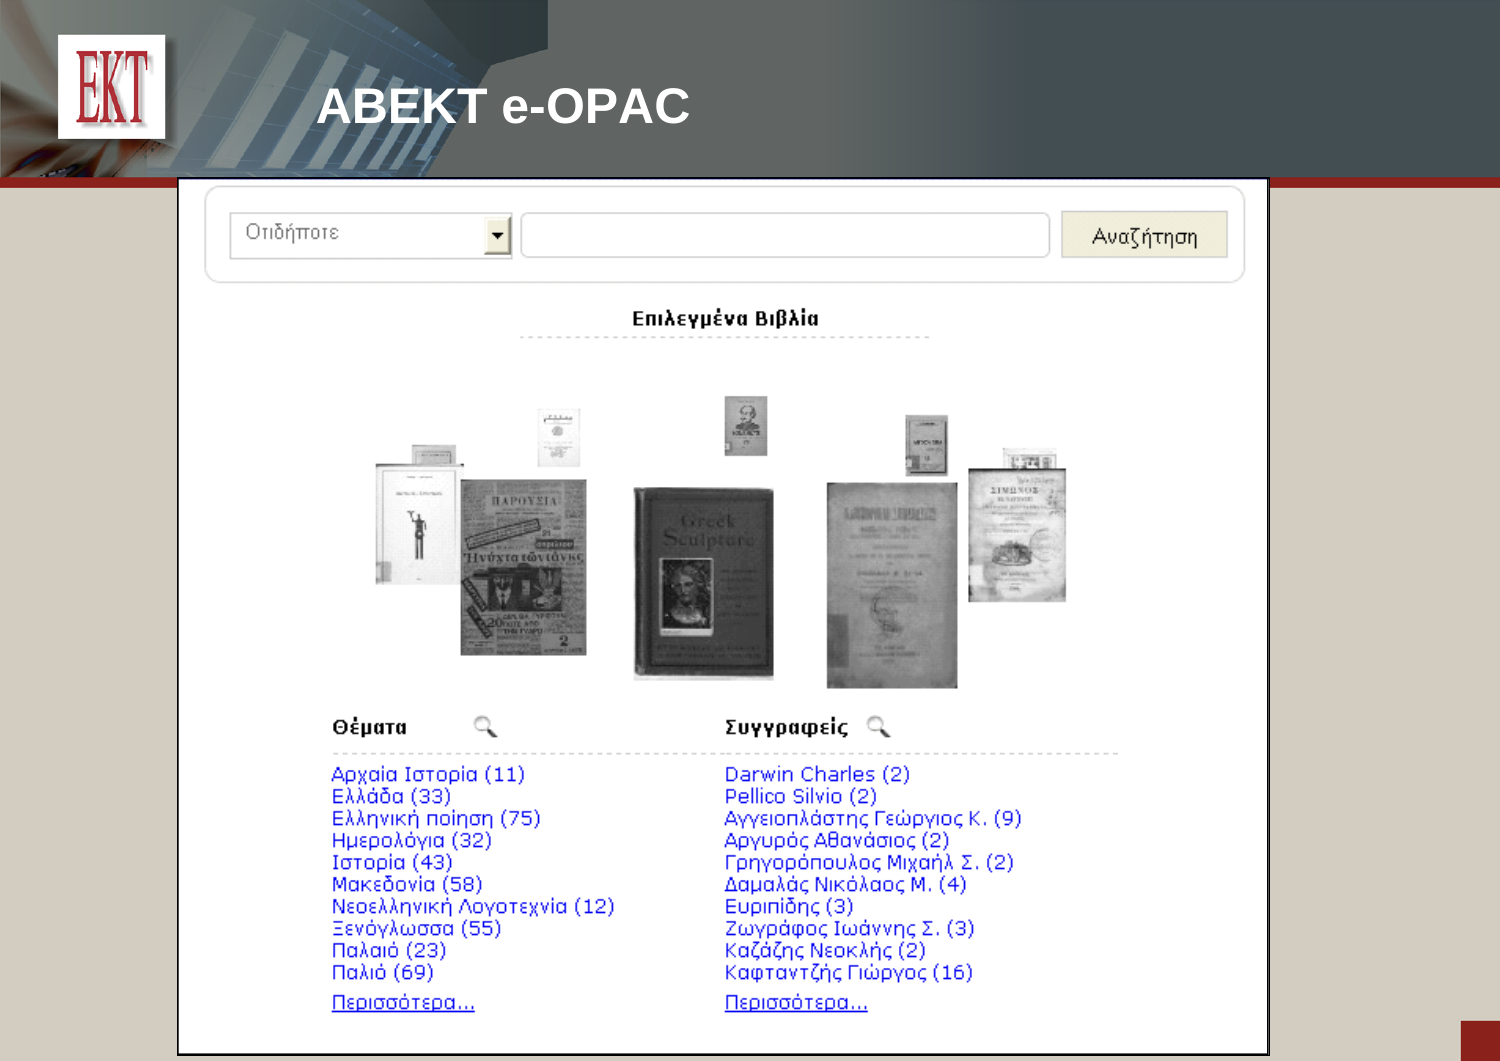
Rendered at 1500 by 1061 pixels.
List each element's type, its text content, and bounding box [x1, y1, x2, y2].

picture [0, 0, 1500, 1061]
title ABEKT e-OPAC [301, 42, 1426, 165]
